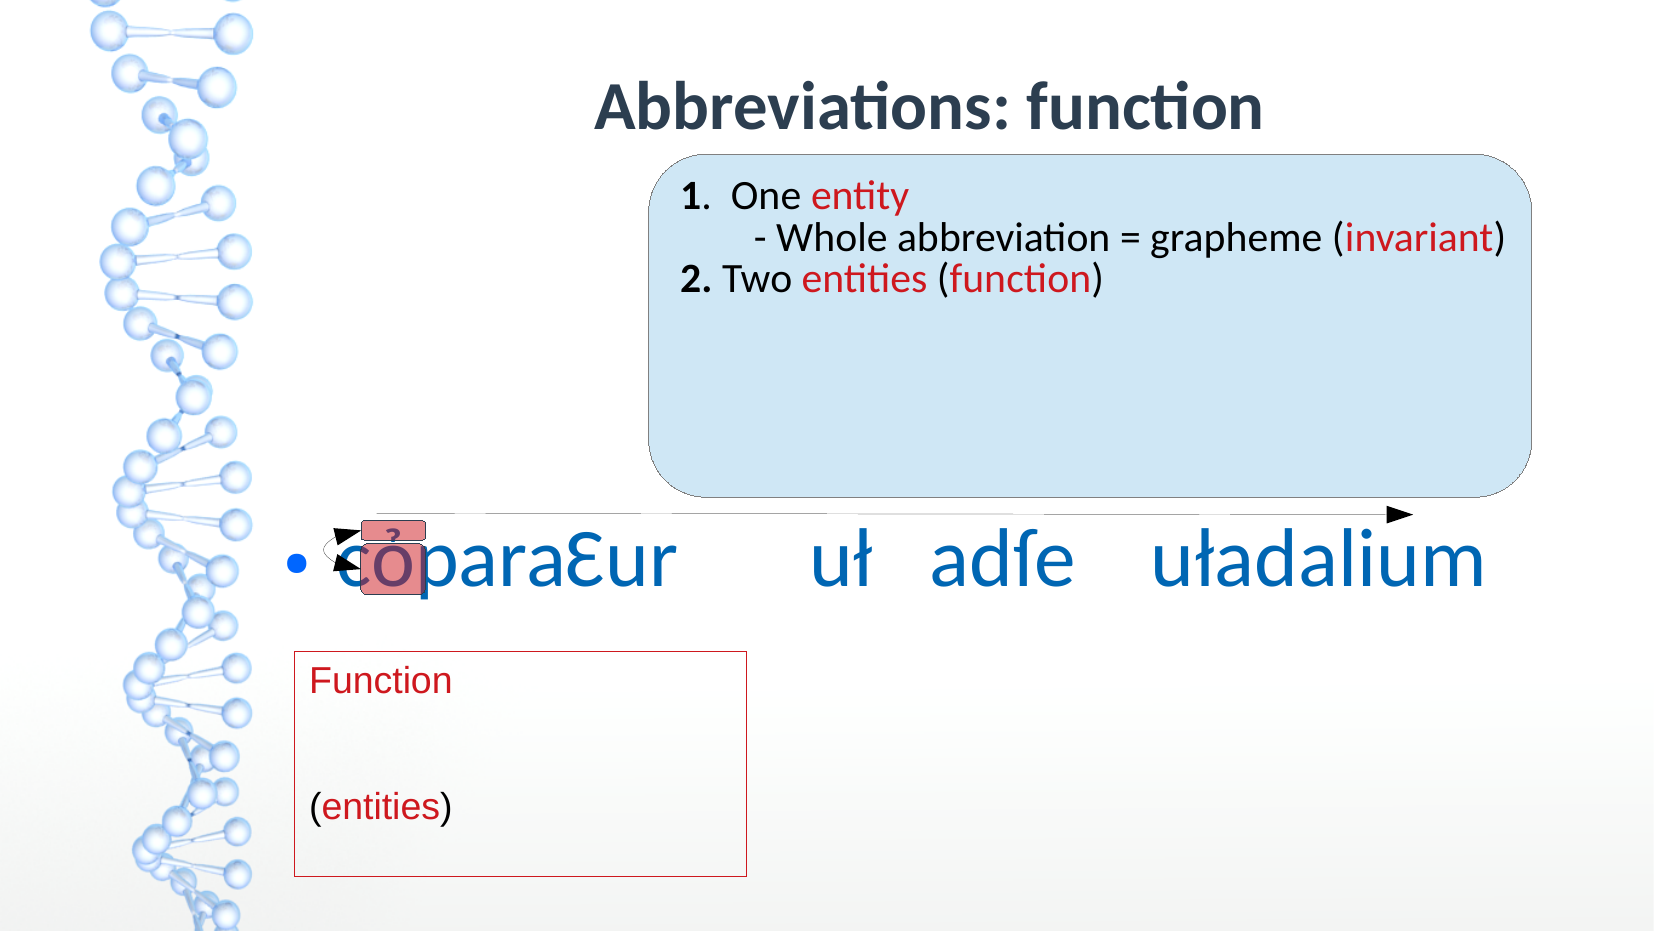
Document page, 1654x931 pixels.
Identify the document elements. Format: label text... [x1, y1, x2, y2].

text_box 1. One entity - Whole abbreviation = grapheme (invariant) 2. Two entities (function) [648, 154, 1532, 498]
text_box Function (entities) [294, 651, 747, 877]
text_box [361, 520, 426, 541]
text_box [360, 543, 426, 595]
list cỏparaƐur uł adſe uładalium [265, 523, 1629, 615]
picture [0, 0, 1654, 931]
title Abbreviations: function [265, 35, 1595, 189]
